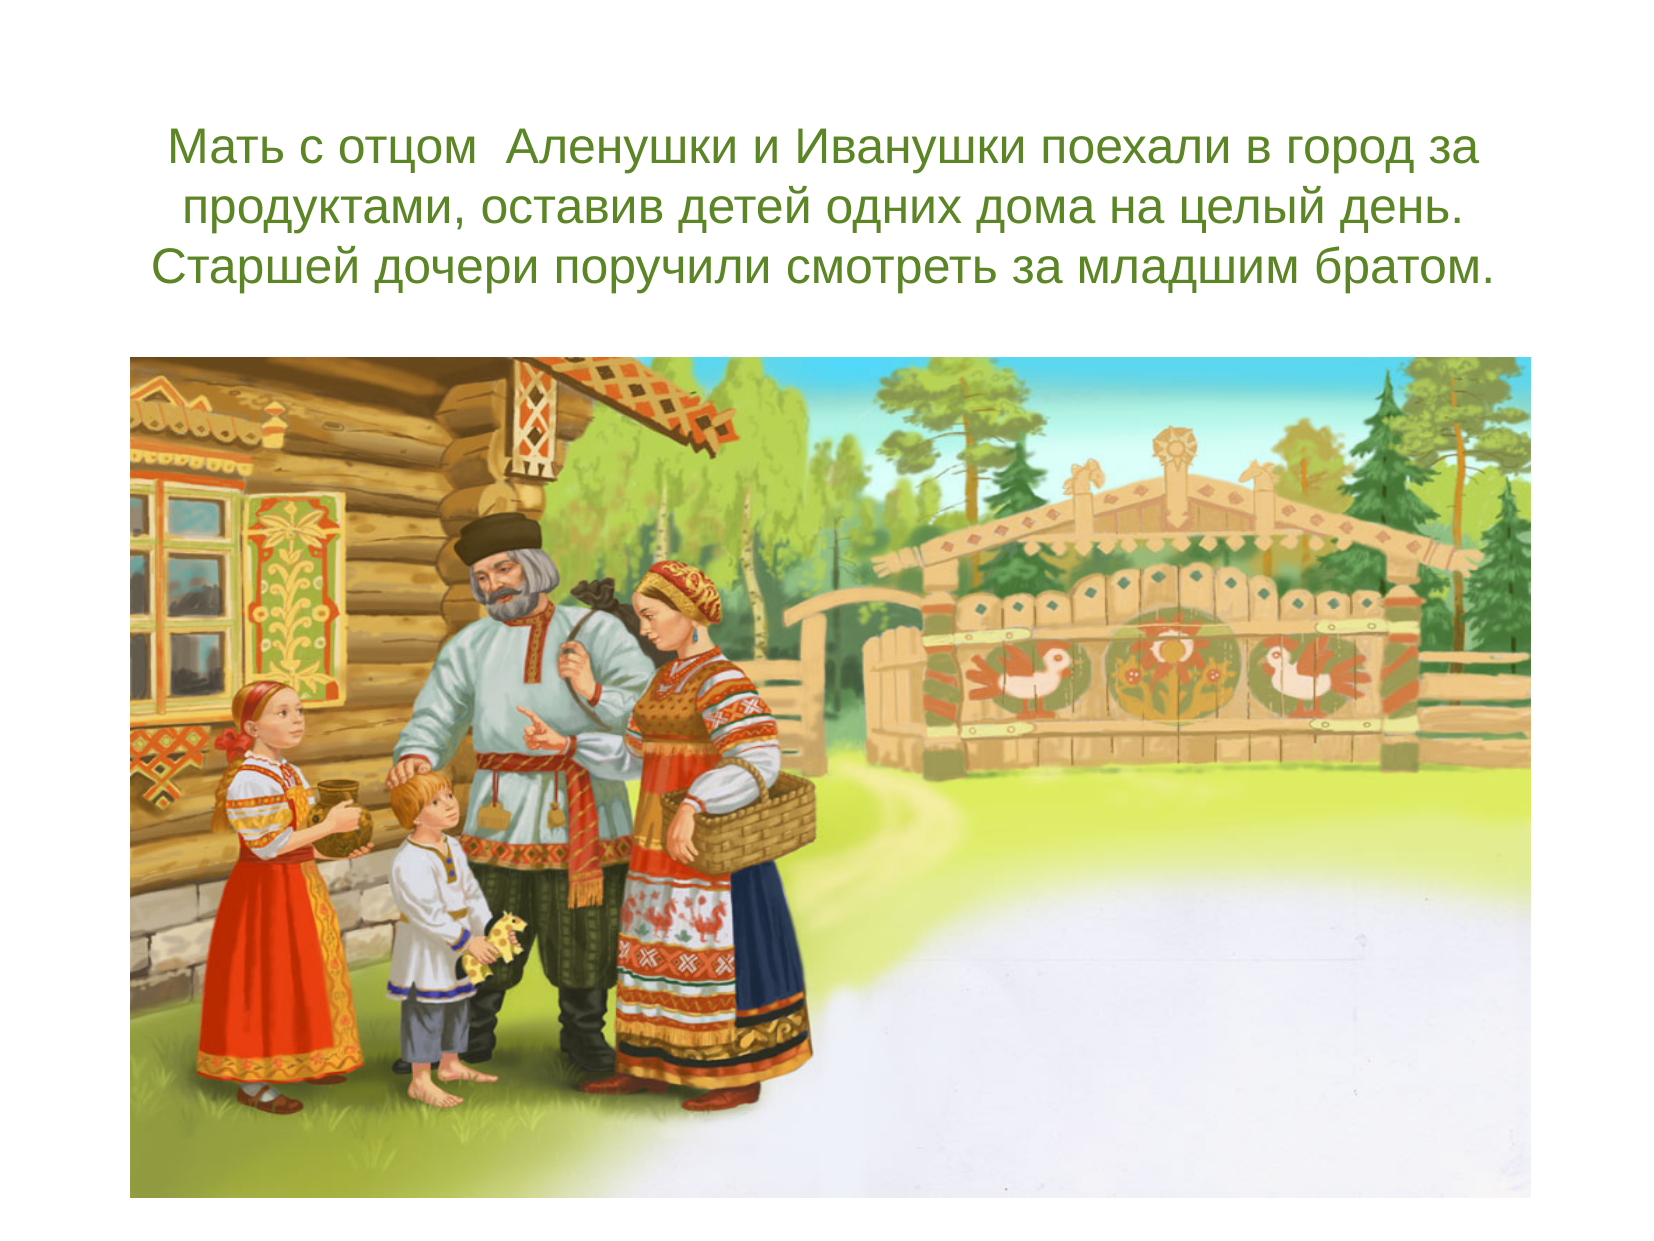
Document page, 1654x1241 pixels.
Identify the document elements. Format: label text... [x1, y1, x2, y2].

title Мать с отцом Аленушки и Иванушки поехали в город за продуктами, оставив детей одних дома на целый день. Старшей дочери поручили смотреть за младшим братом. [82, 0, 1565, 348]
picture [130, 357, 1531, 1198]
